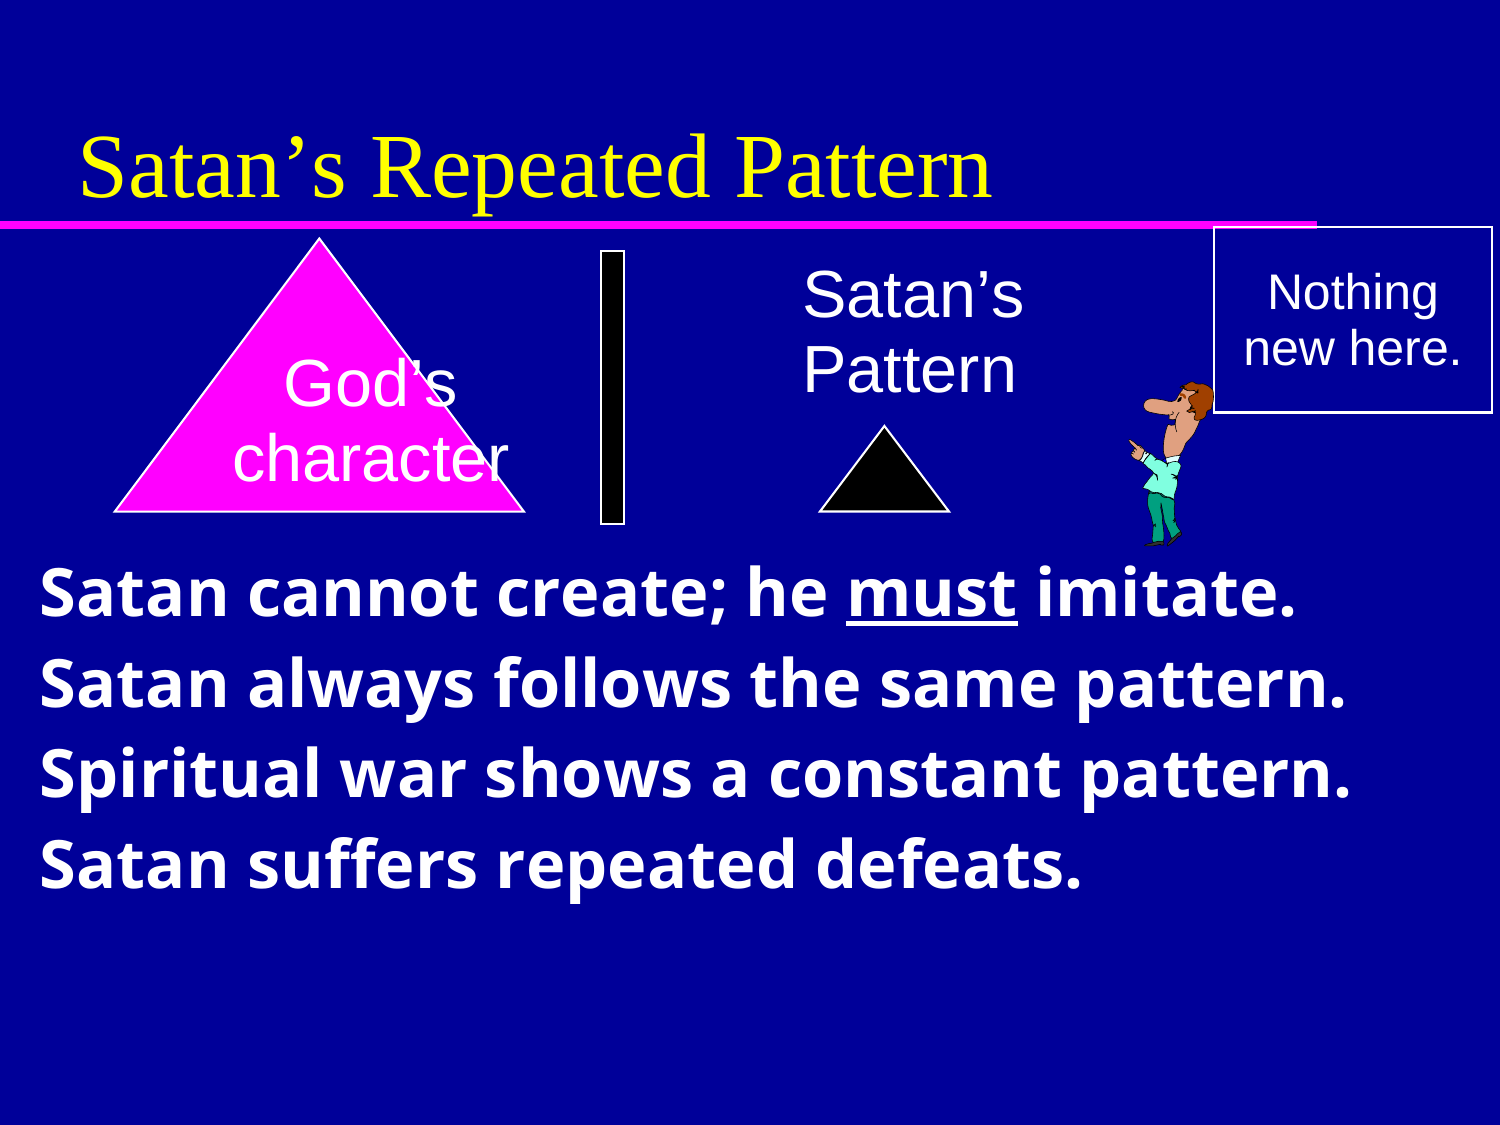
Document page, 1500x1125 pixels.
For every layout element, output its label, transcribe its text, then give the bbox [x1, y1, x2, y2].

chart [1128, 381, 1215, 547]
text_box Nothing new here. [1213, 227, 1493, 413]
text_box [601, 250, 624, 524]
list Satan cannot create; he must imitate. Satan always follows the same pattern. Spiritual war shows a constant pattern. Satan suffers repeated defeats. [24, 537, 1500, 1051]
text_box [819, 425, 949, 512]
text_box God’s character [114, 238, 524, 512]
title Satan’s Repeated Pattern [62, 43, 1338, 225]
text_box Satan’s Pattern [787, 249, 1188, 415]
